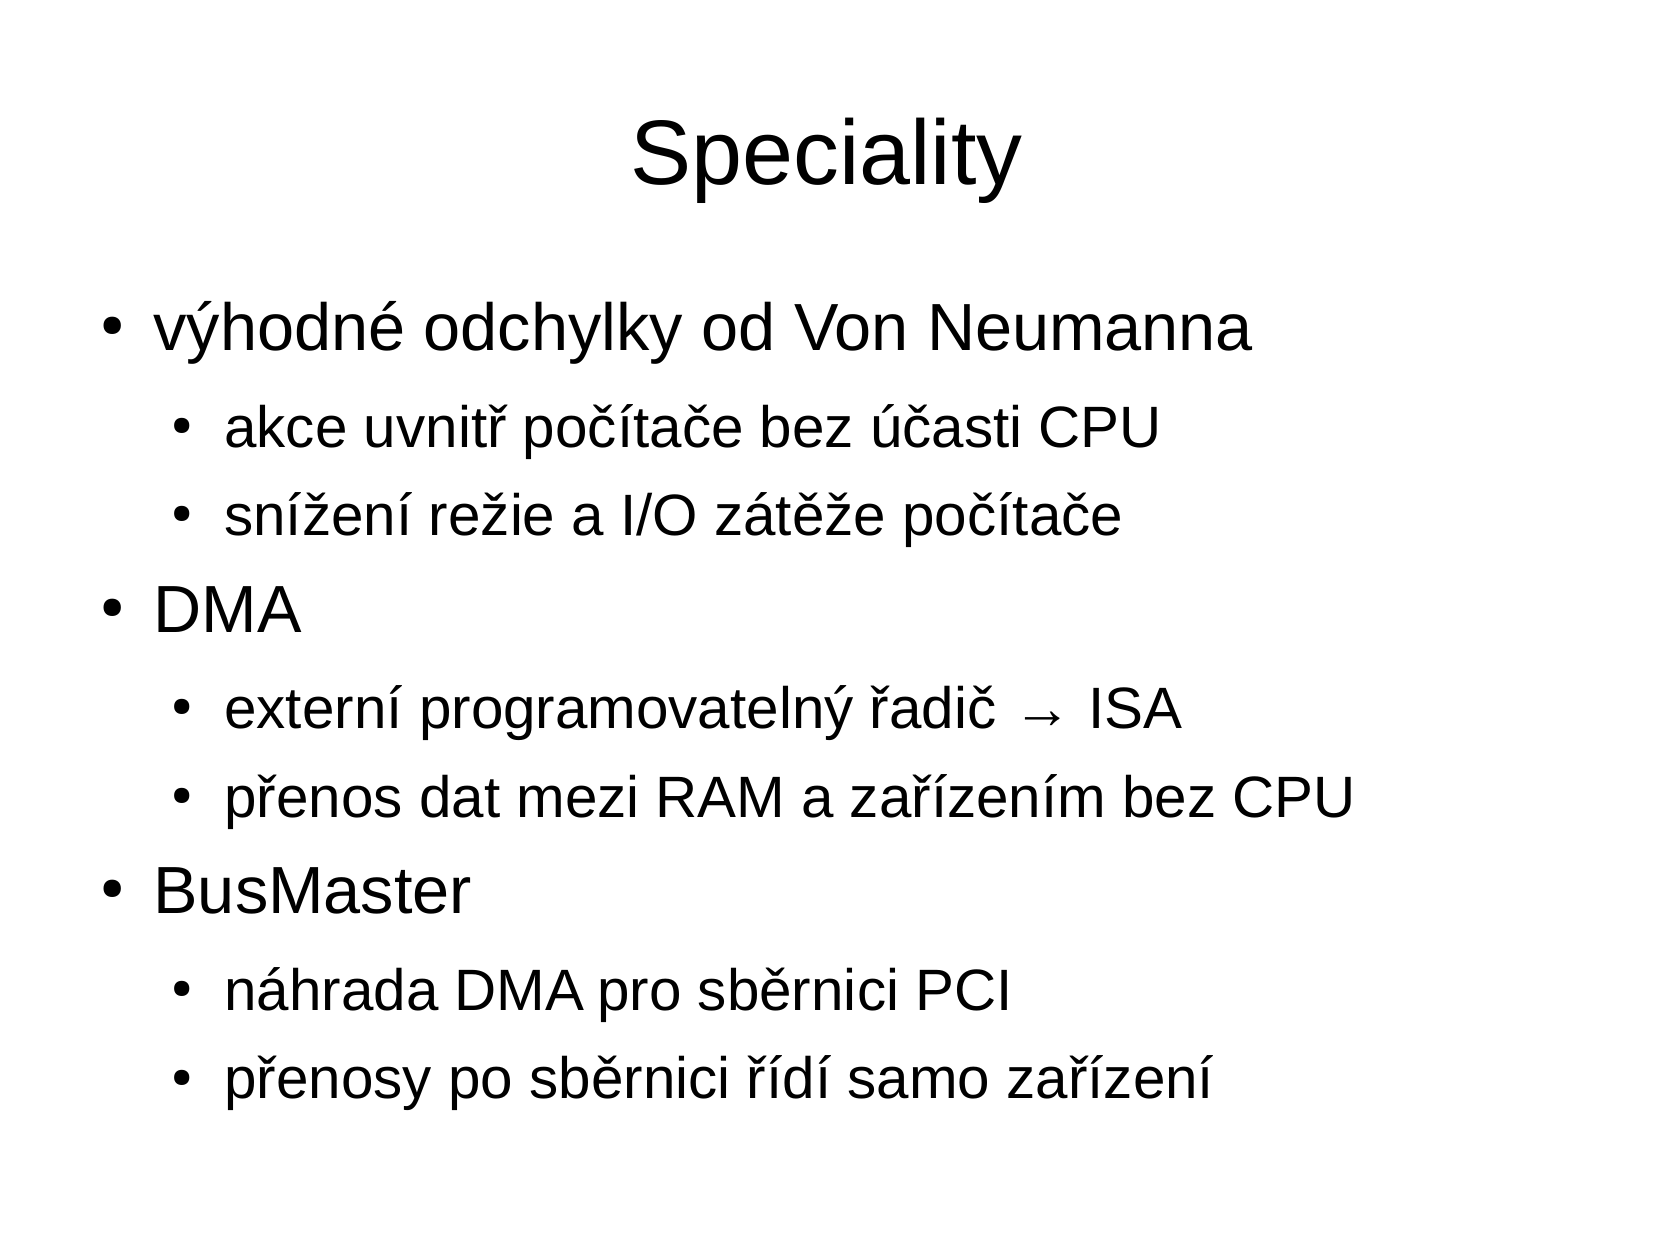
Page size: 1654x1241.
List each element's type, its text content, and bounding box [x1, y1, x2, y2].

list výhodné odchylky od Von Neumanna akce uvnitř počítače bez účasti CPU snížení režie a I/O zátěže počítače DMA externí programovatelný řadič → ISA přenos dat mezi RAM a zařízením bez CPU BusMaster náhrada DMA pro sběrnici PCI přenosy po sběrnici řídí samo zařízení [82, 290, 1571, 1112]
title Speciality [82, 56, 1571, 250]
